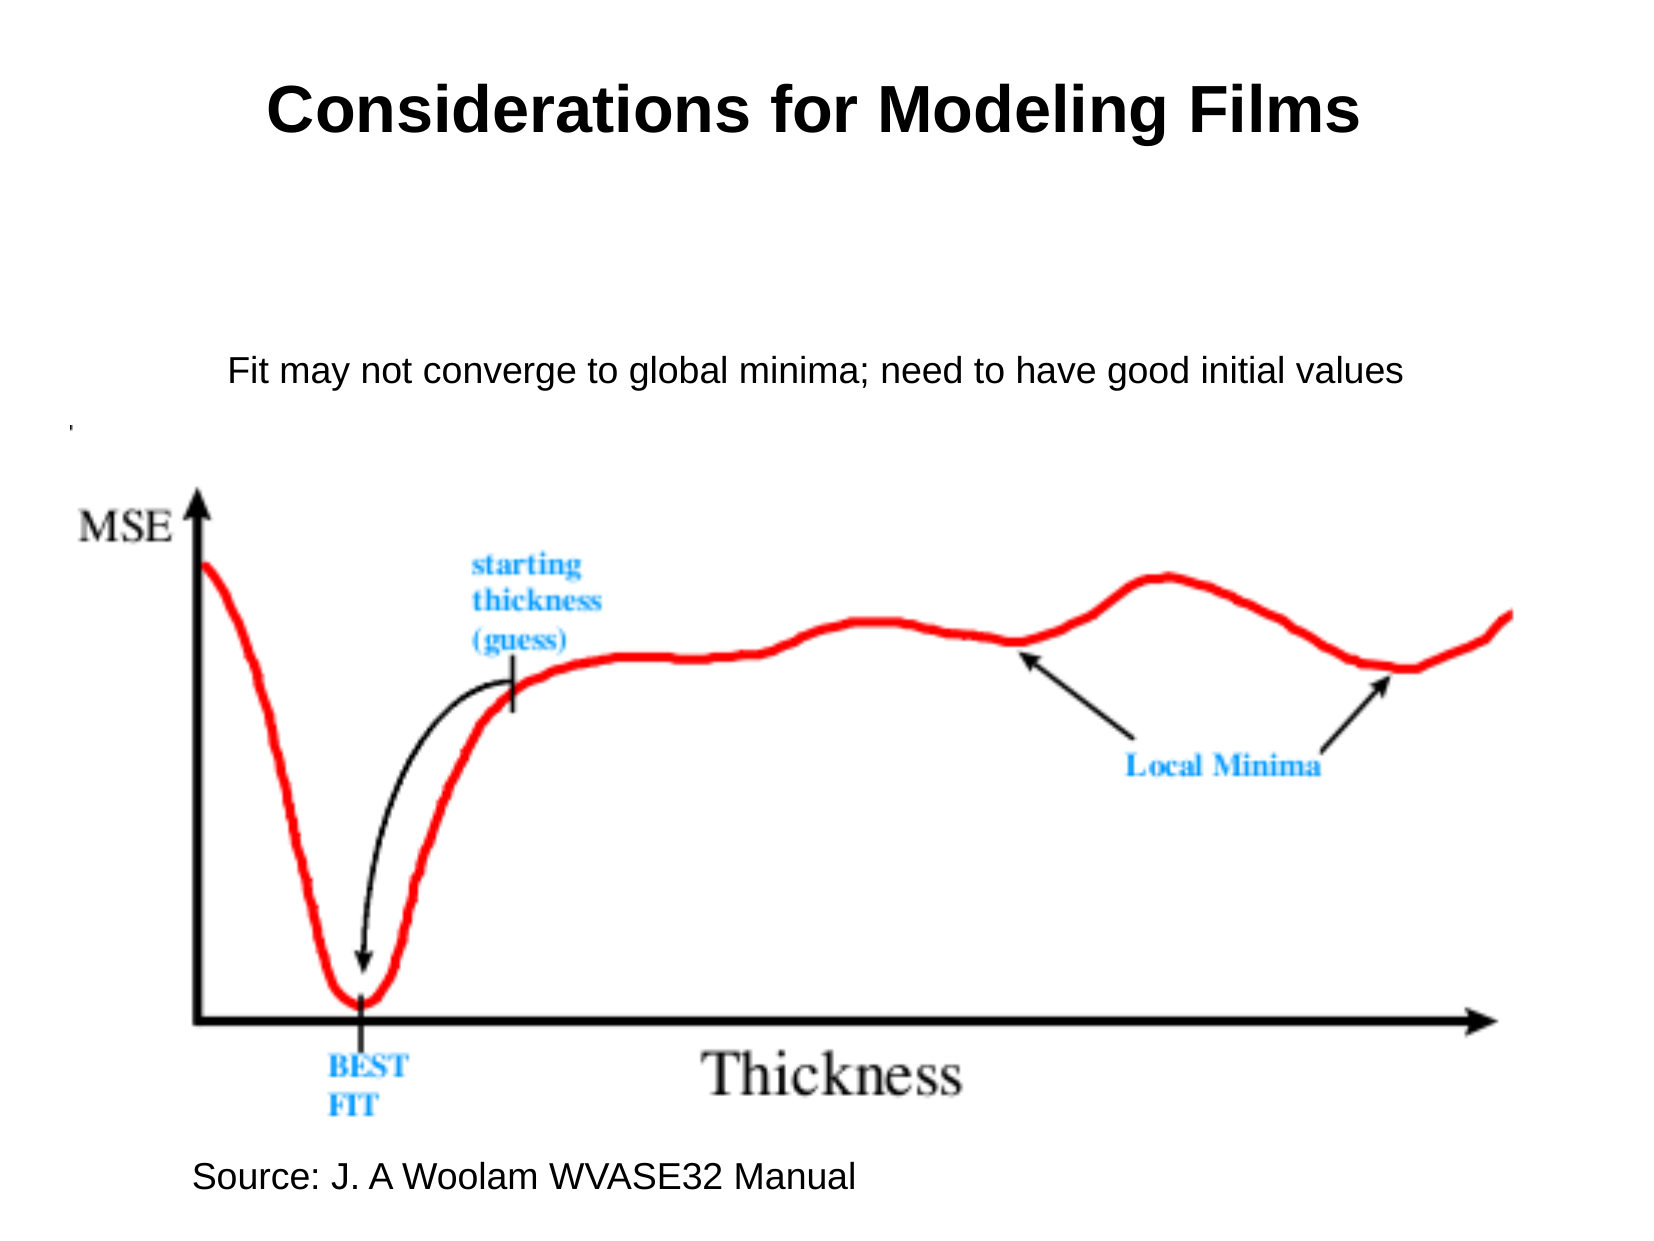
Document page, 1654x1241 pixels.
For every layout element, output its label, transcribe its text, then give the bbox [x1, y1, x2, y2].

text_box Source: J. A Woolam WVASE32 Manual [177, 1147, 872, 1205]
title Considerations for Modeling Films [70, 5, 1560, 213]
picture [70, 425, 1526, 1141]
text_box Fit may not converge to global minima; need to have good initial values [212, 342, 1420, 400]
